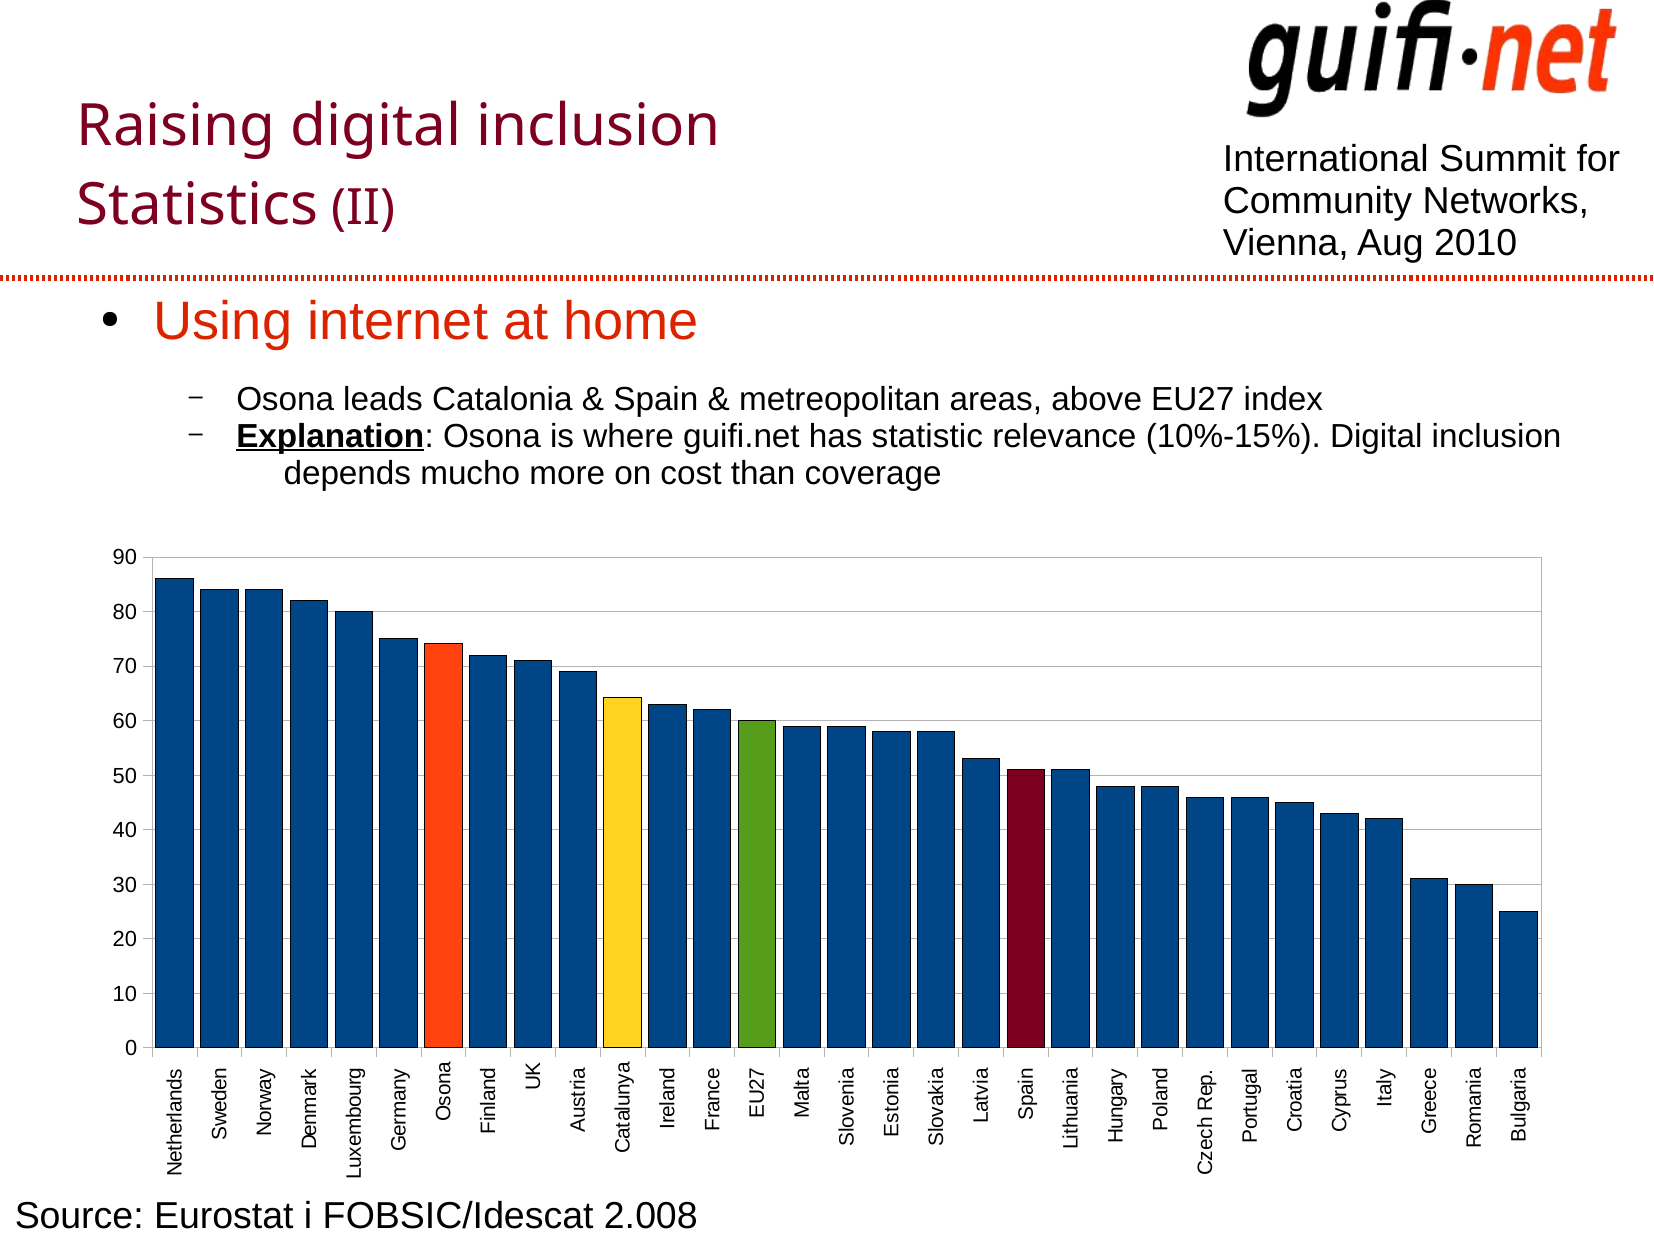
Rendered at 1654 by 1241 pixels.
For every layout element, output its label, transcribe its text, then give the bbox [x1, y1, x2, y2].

text_box Source: Eurostat i FOBSIC/Idescat 2.008 [0, 1187, 713, 1241]
picture [1240, 0, 1625, 119]
list Using internet at home Osona leads Catalonia & Spain & metreopolitan areas, above EU27 index Explanation: Osona is where guifi.net has statistic relevance (10%-15%). Digital inclusion depends mucho more on cost than coverage [82, 290, 1571, 681]
title Raising digital inclusion Statistics (II) [76, 59, 1093, 267]
chart [82, 681, 1571, 1193]
